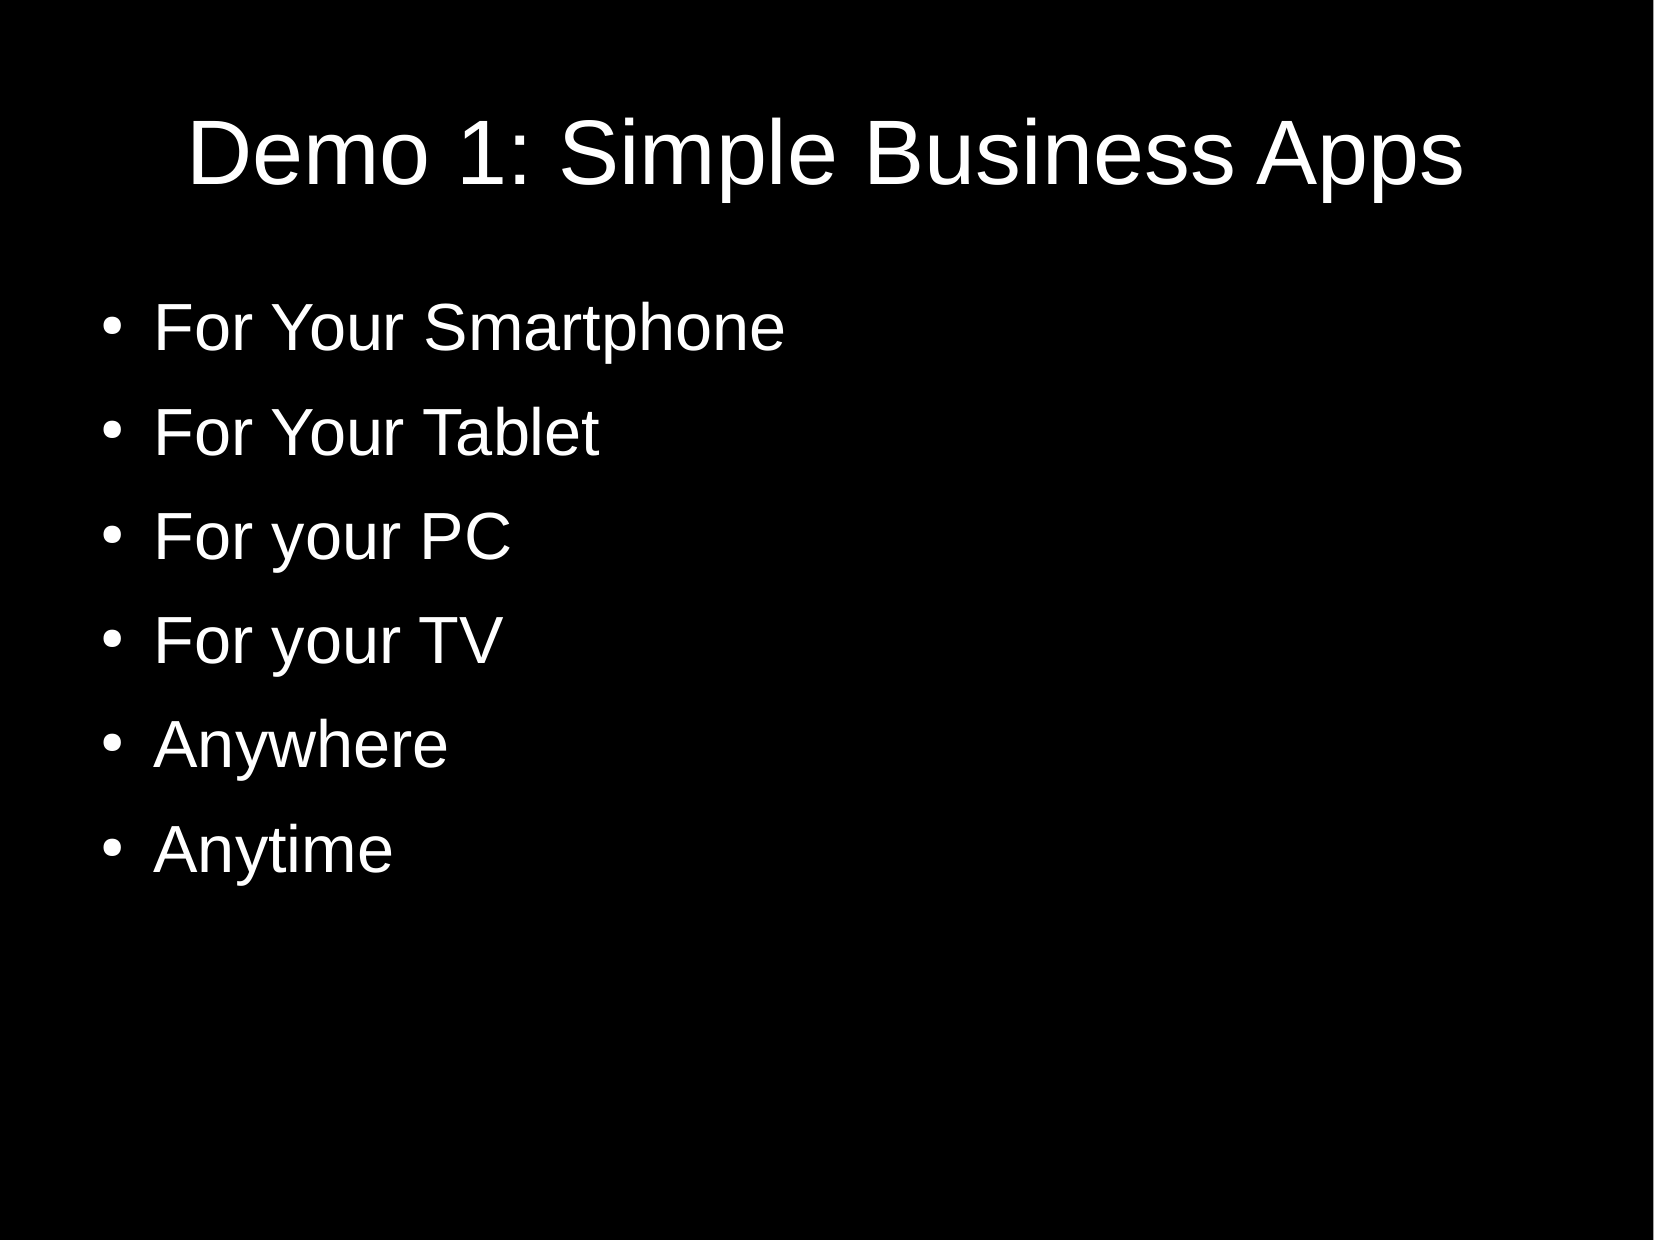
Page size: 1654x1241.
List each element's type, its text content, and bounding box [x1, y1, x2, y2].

list For Your Smartphone For Your Tablet For your PC For your TV Anywhere Anytime [82, 290, 1571, 1010]
title Demo 1: Simple Business Apps [82, 49, 1571, 257]
